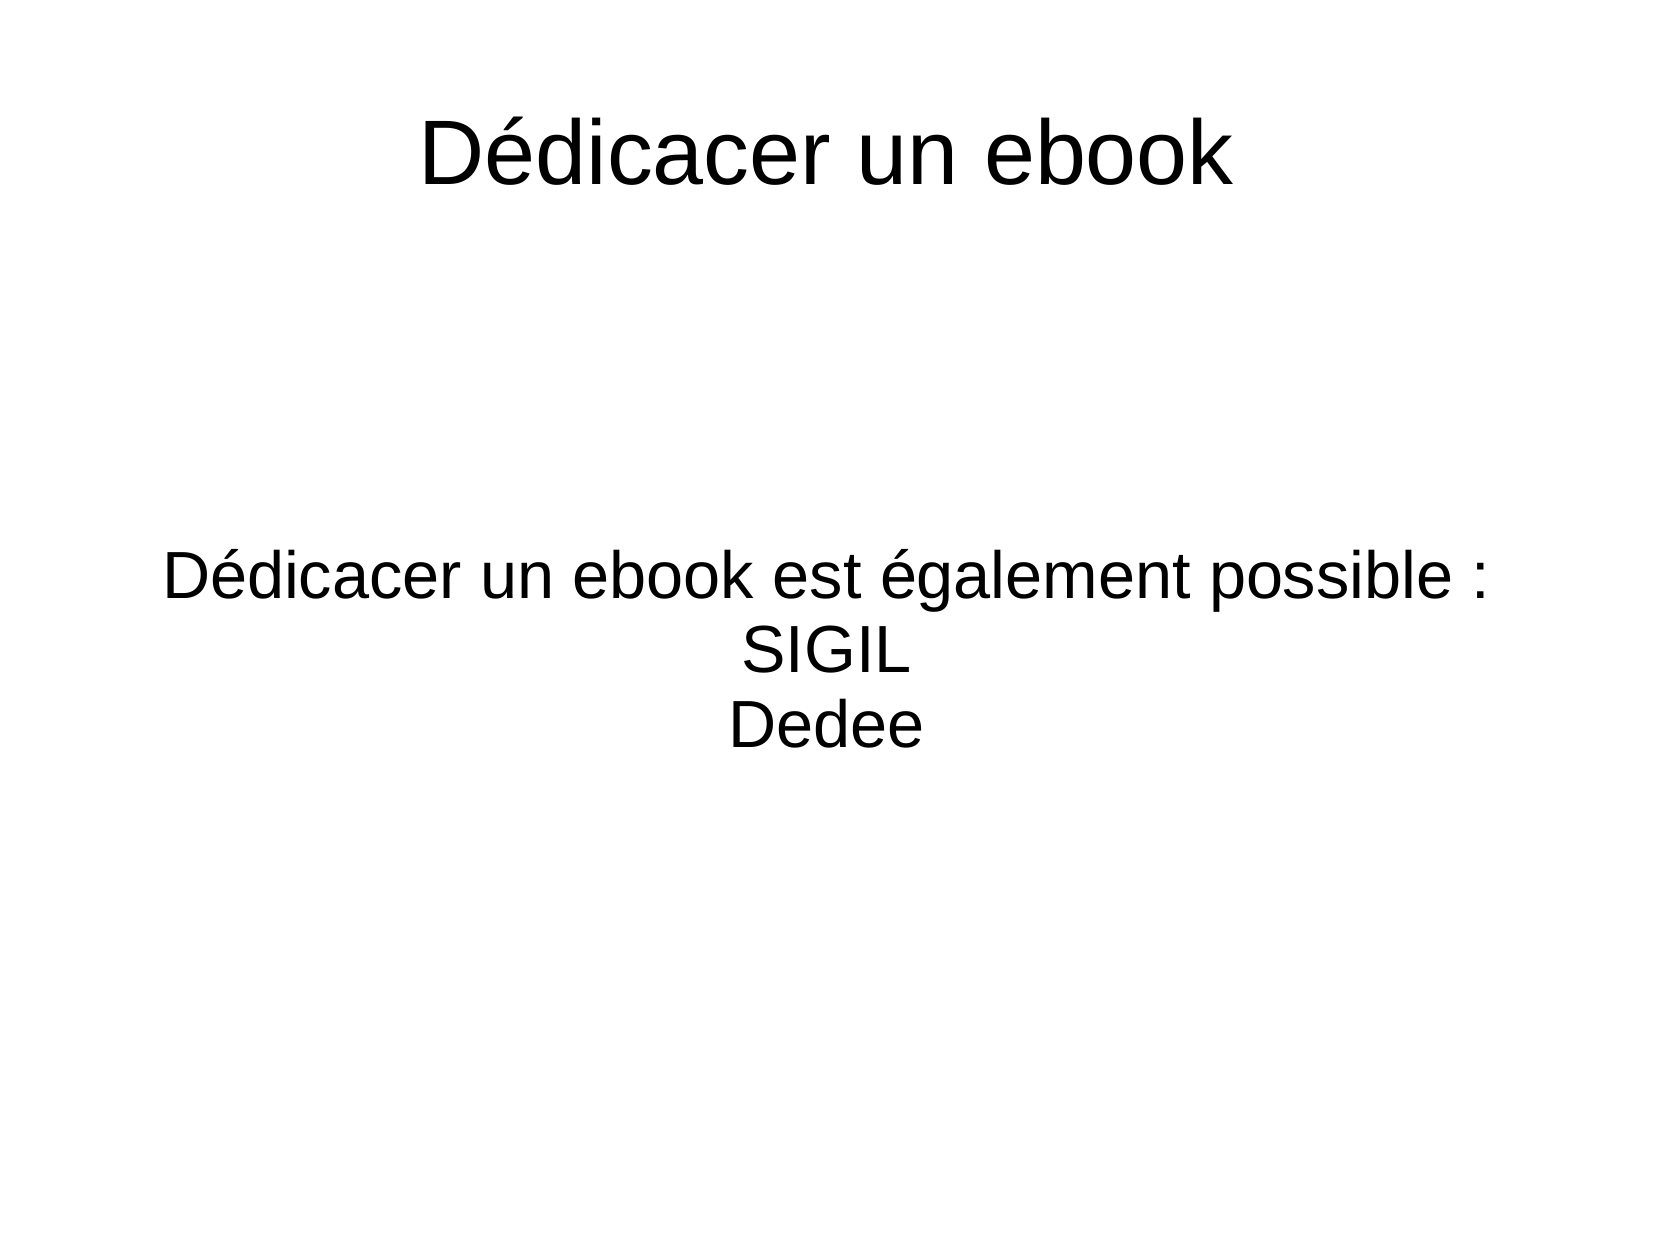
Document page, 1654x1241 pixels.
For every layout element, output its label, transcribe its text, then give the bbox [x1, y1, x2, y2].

title Dédicacer un ebook [82, 49, 1571, 257]
subtitle Dédicacer un ebook est également possible : SIGIL Dedee [82, 290, 1571, 1010]
